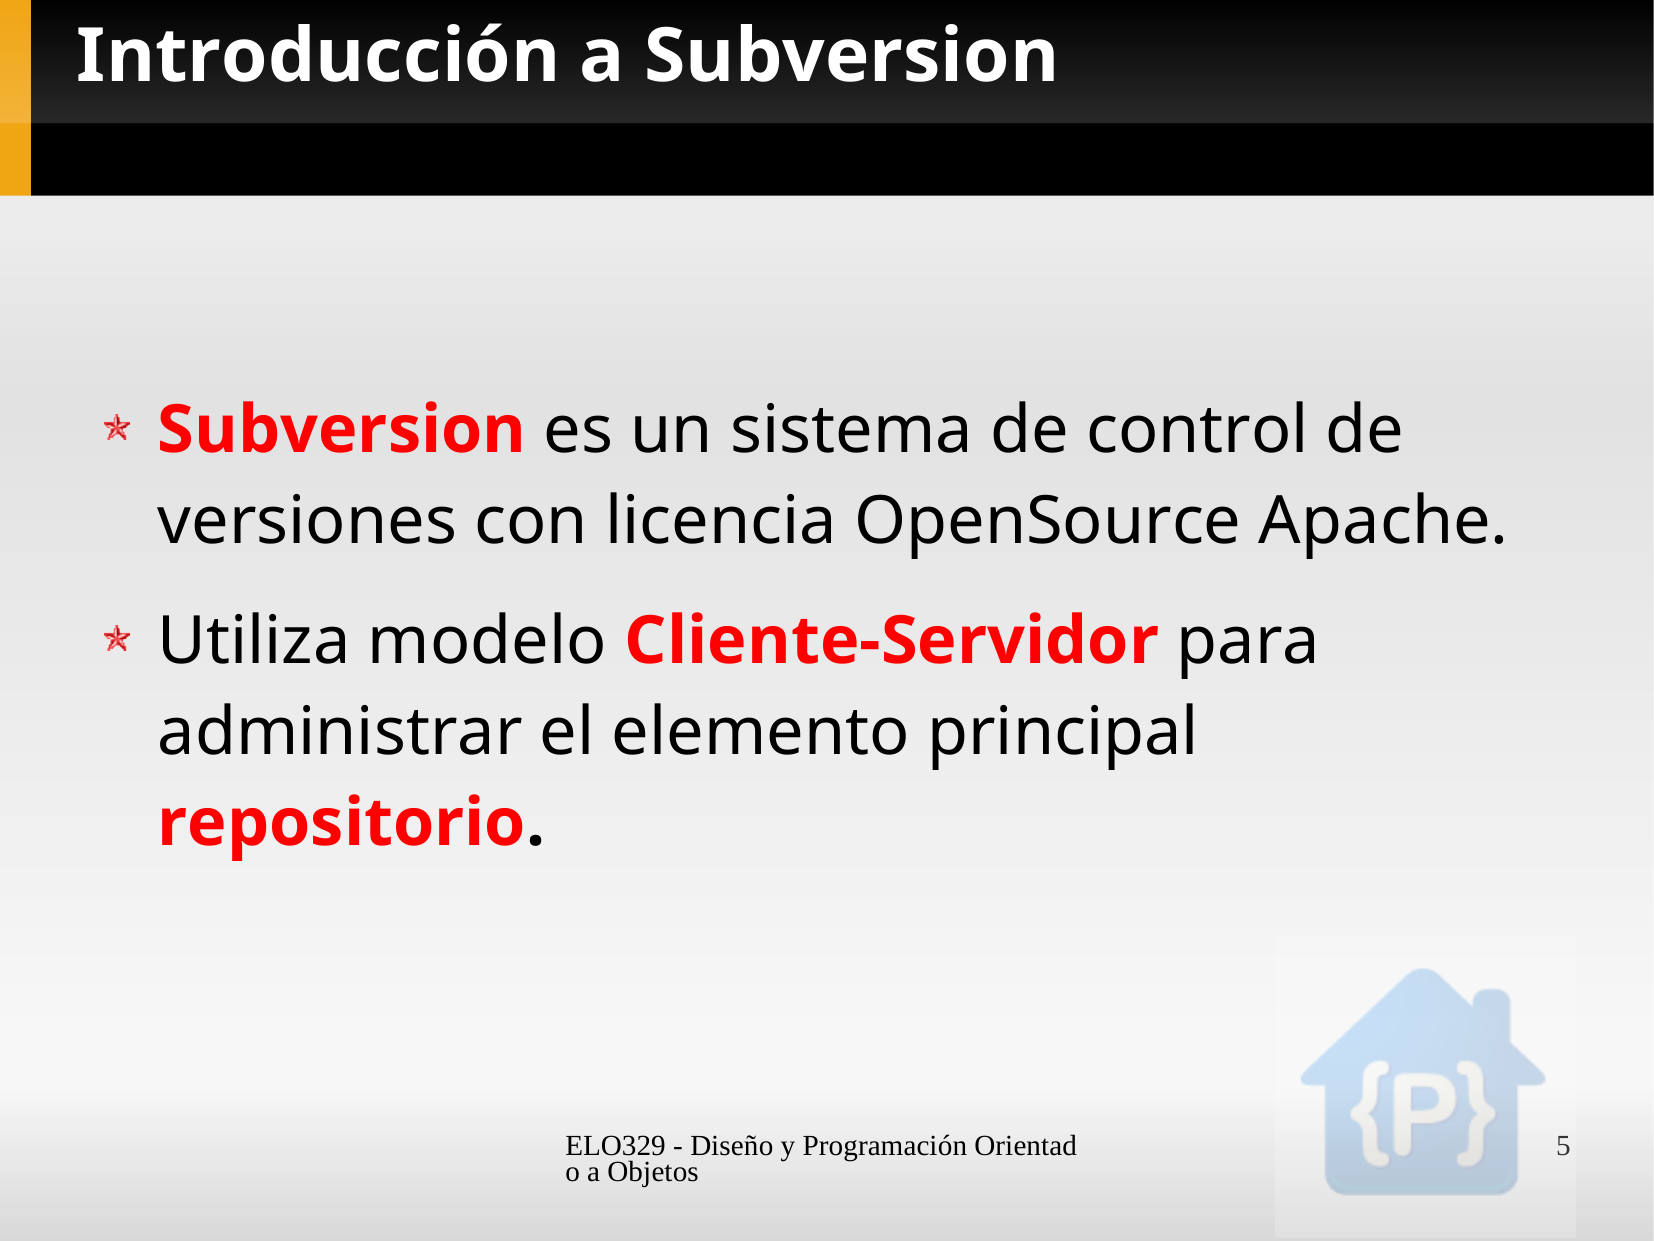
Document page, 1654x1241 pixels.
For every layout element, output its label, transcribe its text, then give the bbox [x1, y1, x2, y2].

list Subversion es un sistema de control de versiones con licencia OpenSource Apache. Utiliza modelo Cliente-Servidor para administrar el elemento principal repositorio. [86, 381, 1576, 1201]
title Introducción a Subversion [76, 0, 1565, 208]
picture [0, 0, 1654, 1241]
